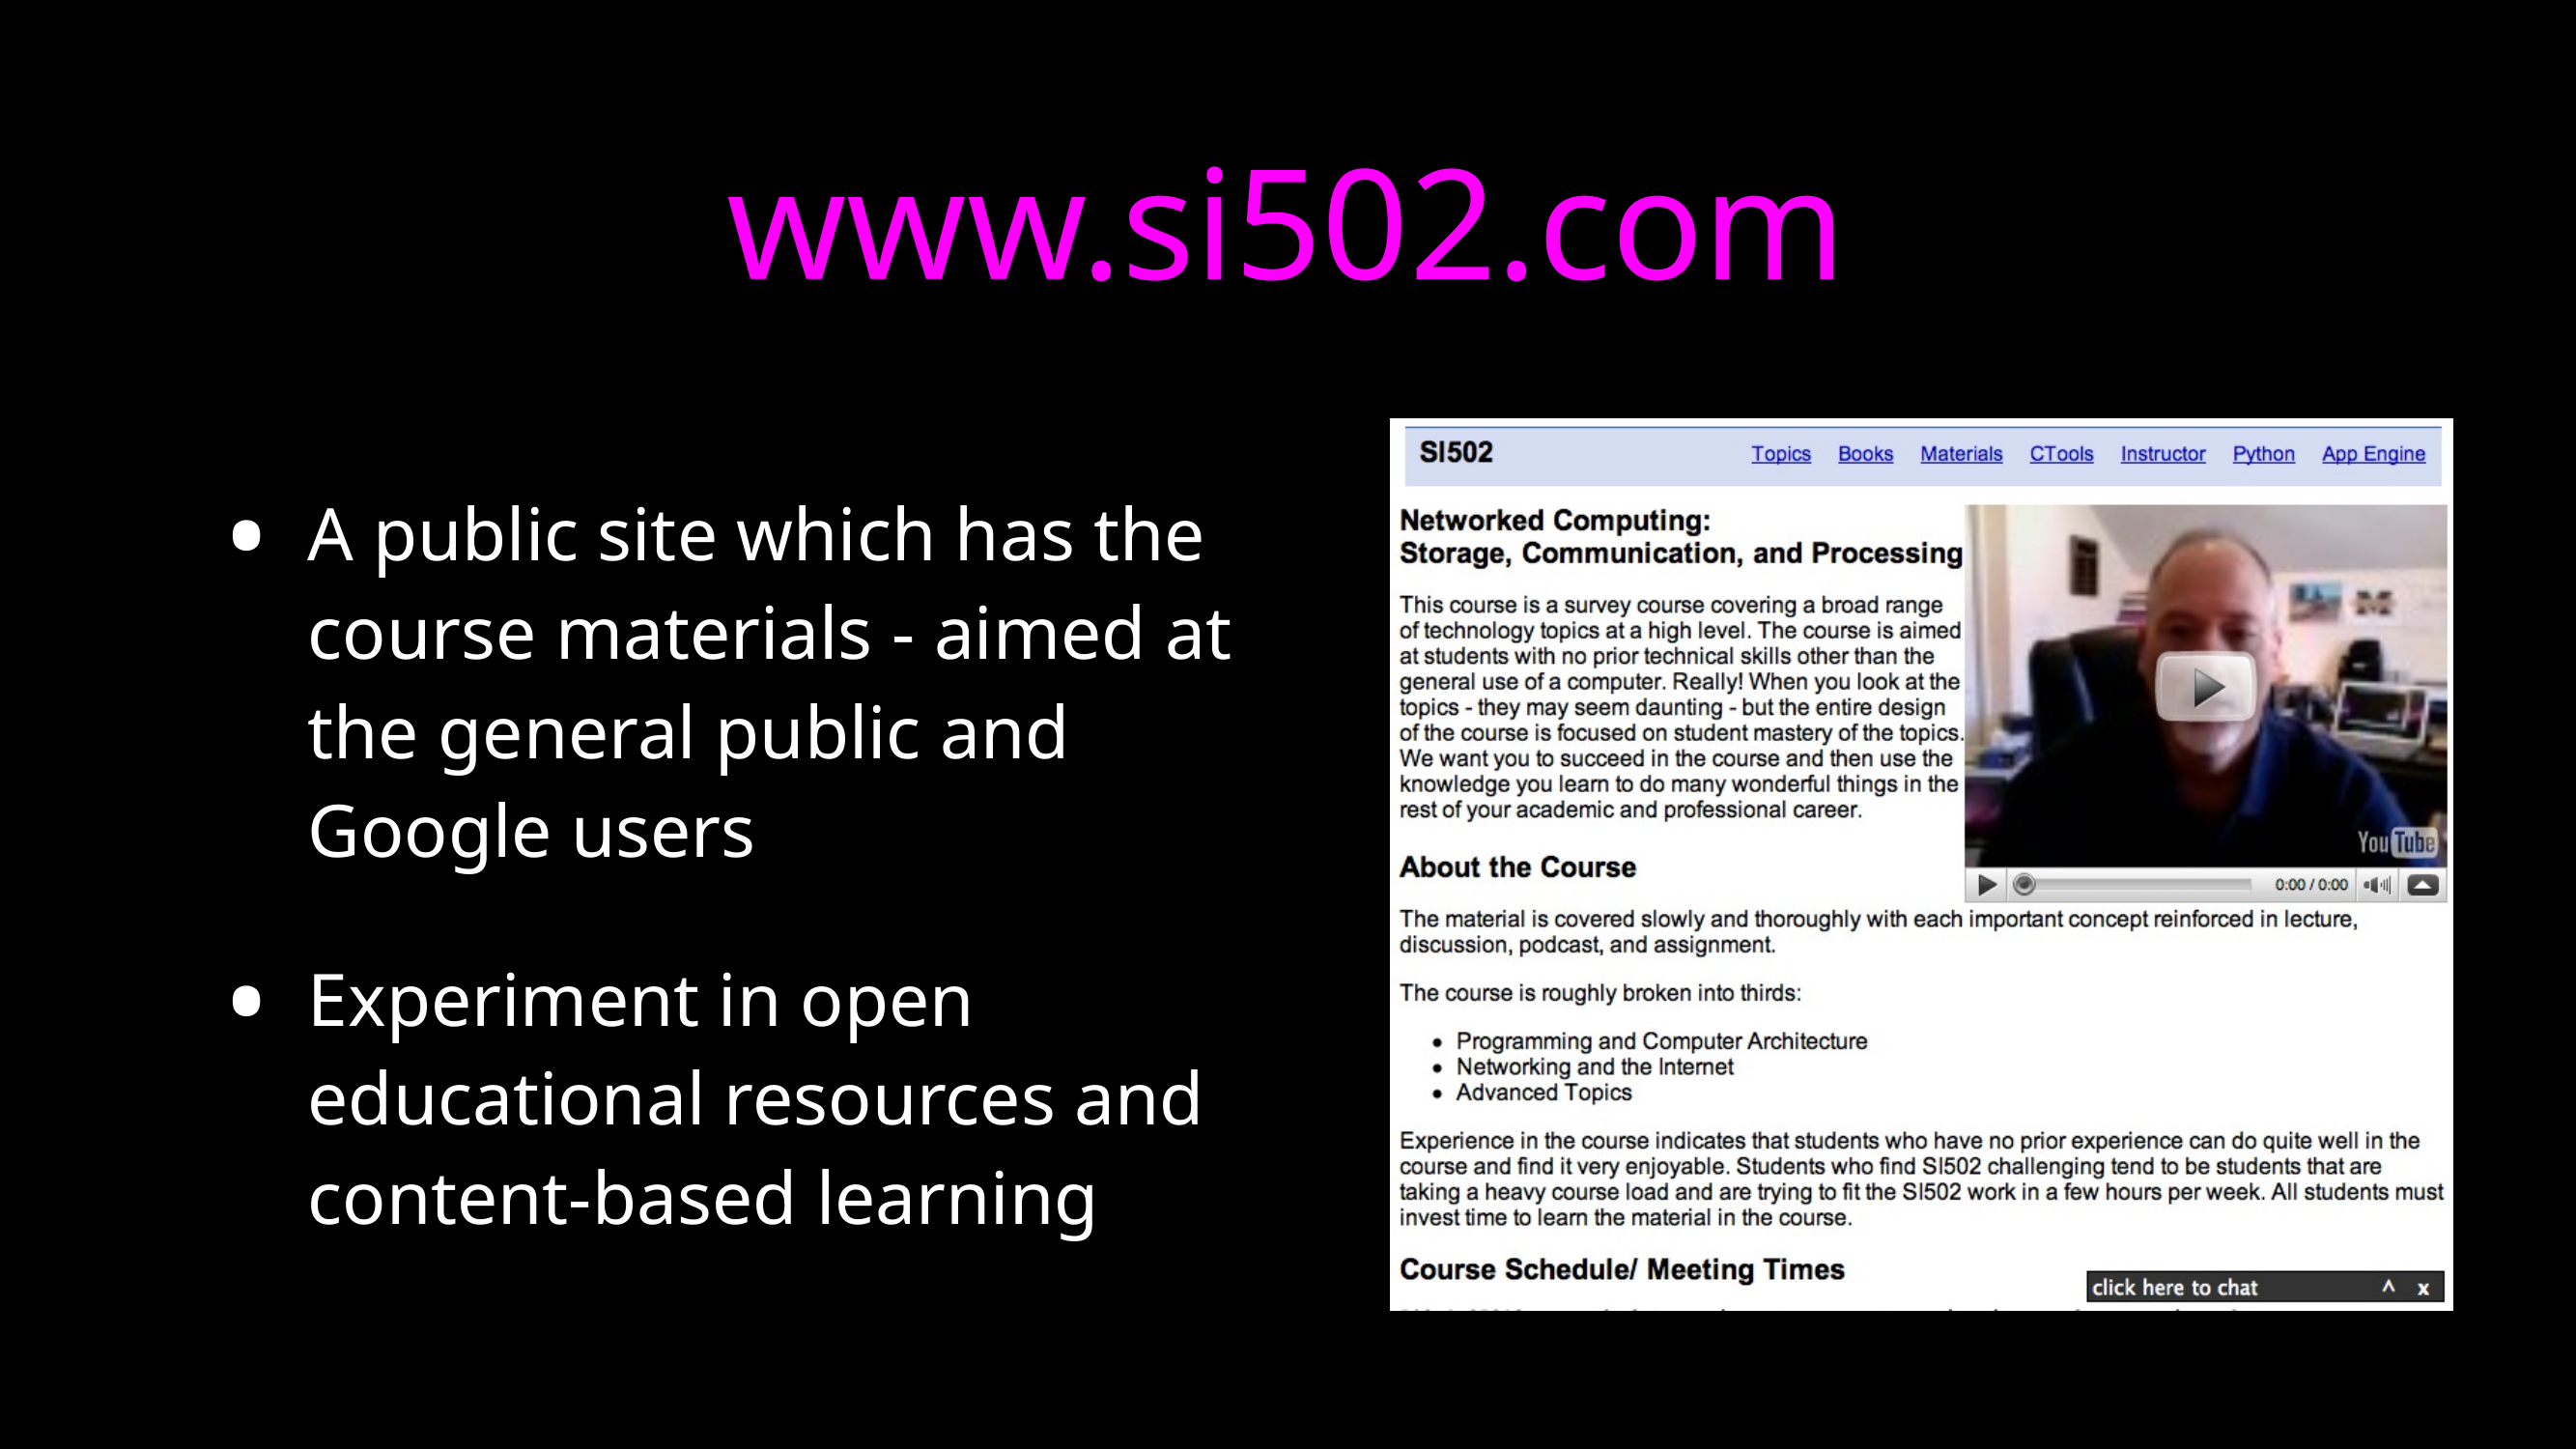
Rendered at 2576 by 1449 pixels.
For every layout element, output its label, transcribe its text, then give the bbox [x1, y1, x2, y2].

list A public site which has the course materials - aimed at the general public and Google users Experiment in open educational resources and content-based learning [183, 412, 1242, 1317]
title www.si502.com [183, 38, 2392, 403]
picture [1390, 418, 2453, 1311]
